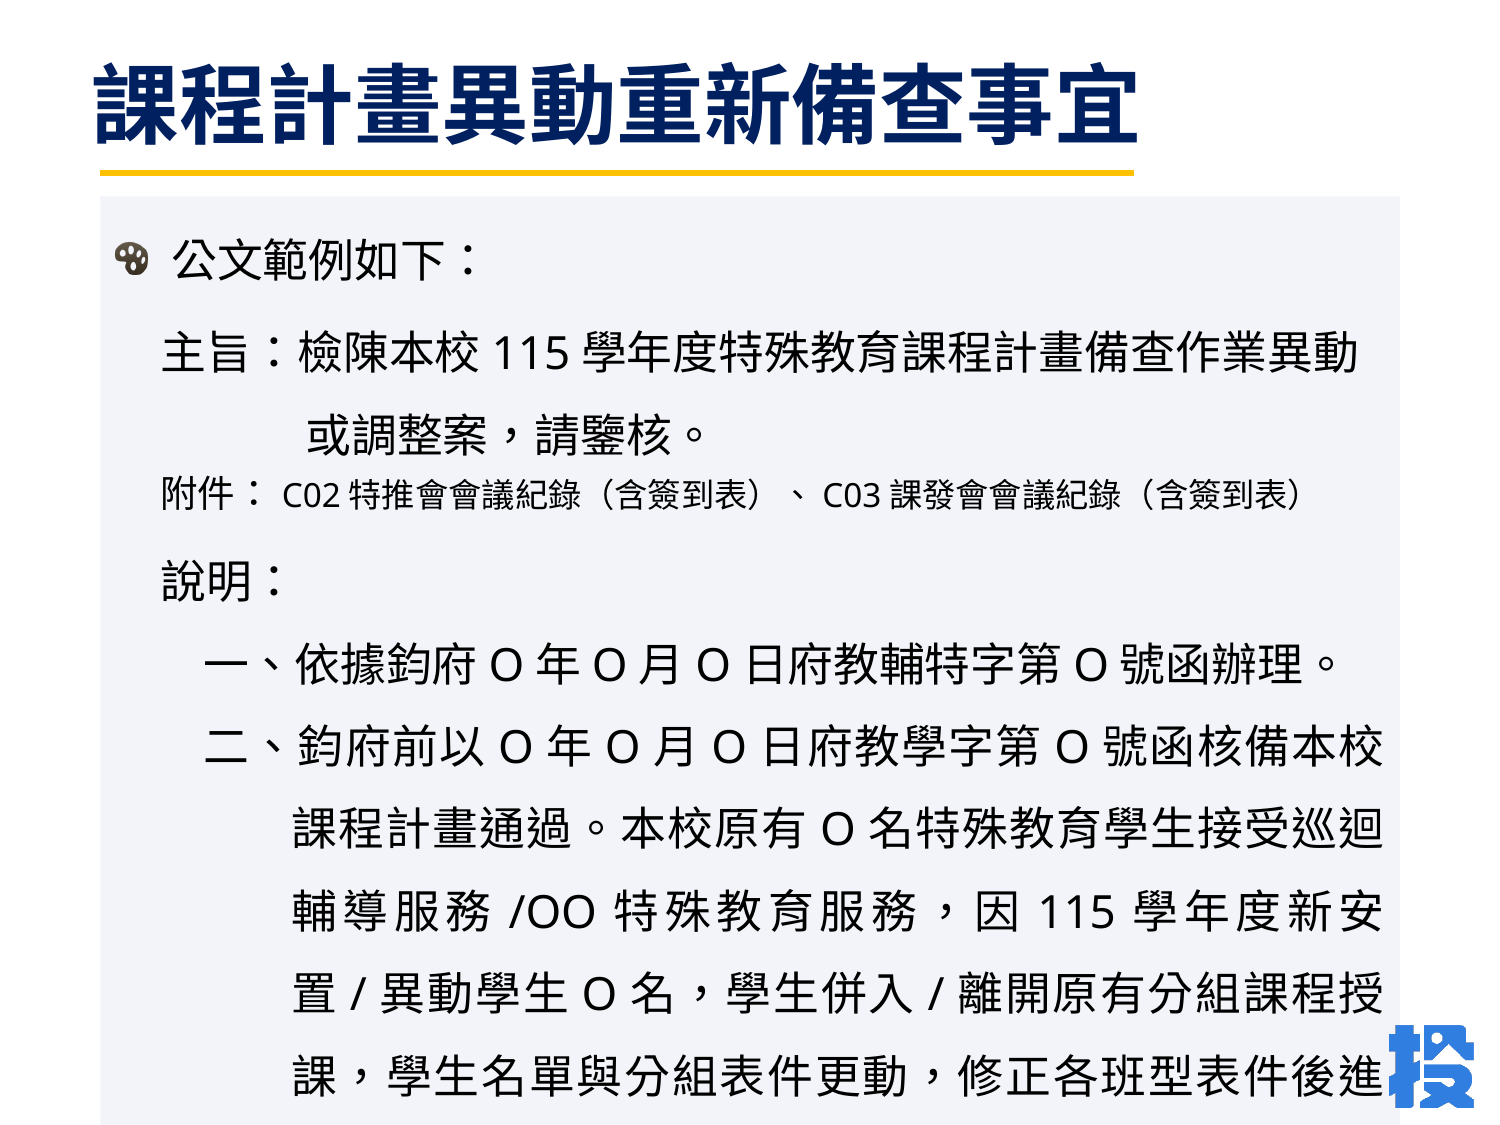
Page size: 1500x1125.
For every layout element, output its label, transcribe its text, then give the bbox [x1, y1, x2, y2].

picture [1362, 997, 1500, 1125]
text_box 課程計畫異動重新備查事宜 [76, 42, 1168, 164]
text_box 公文範例如下： 主旨：檢陳本校115學年度特殊教育課程計畫備查作業異動或調整案，請鑒核。 附件：C02特推會會議紀錄（含簽到表）、C03課發會會議紀錄（含簽到表） 說明： 一、依據鈞府O年O月O日府教輔特字第O號函辦理。 二、鈞府前以O年O月O日府教學字第O號函核備本校課程計畫通過。本校原有O名特殊教育學生接受巡迴輔導服務/OO特殊教育服務，因115學年度新安置/異動學生O名，學生併入/離開原有分組課程授課，學生名單與分組表件更動，修正各班型表件後進行審議及備查。 [100, 196, 1400, 1122]
